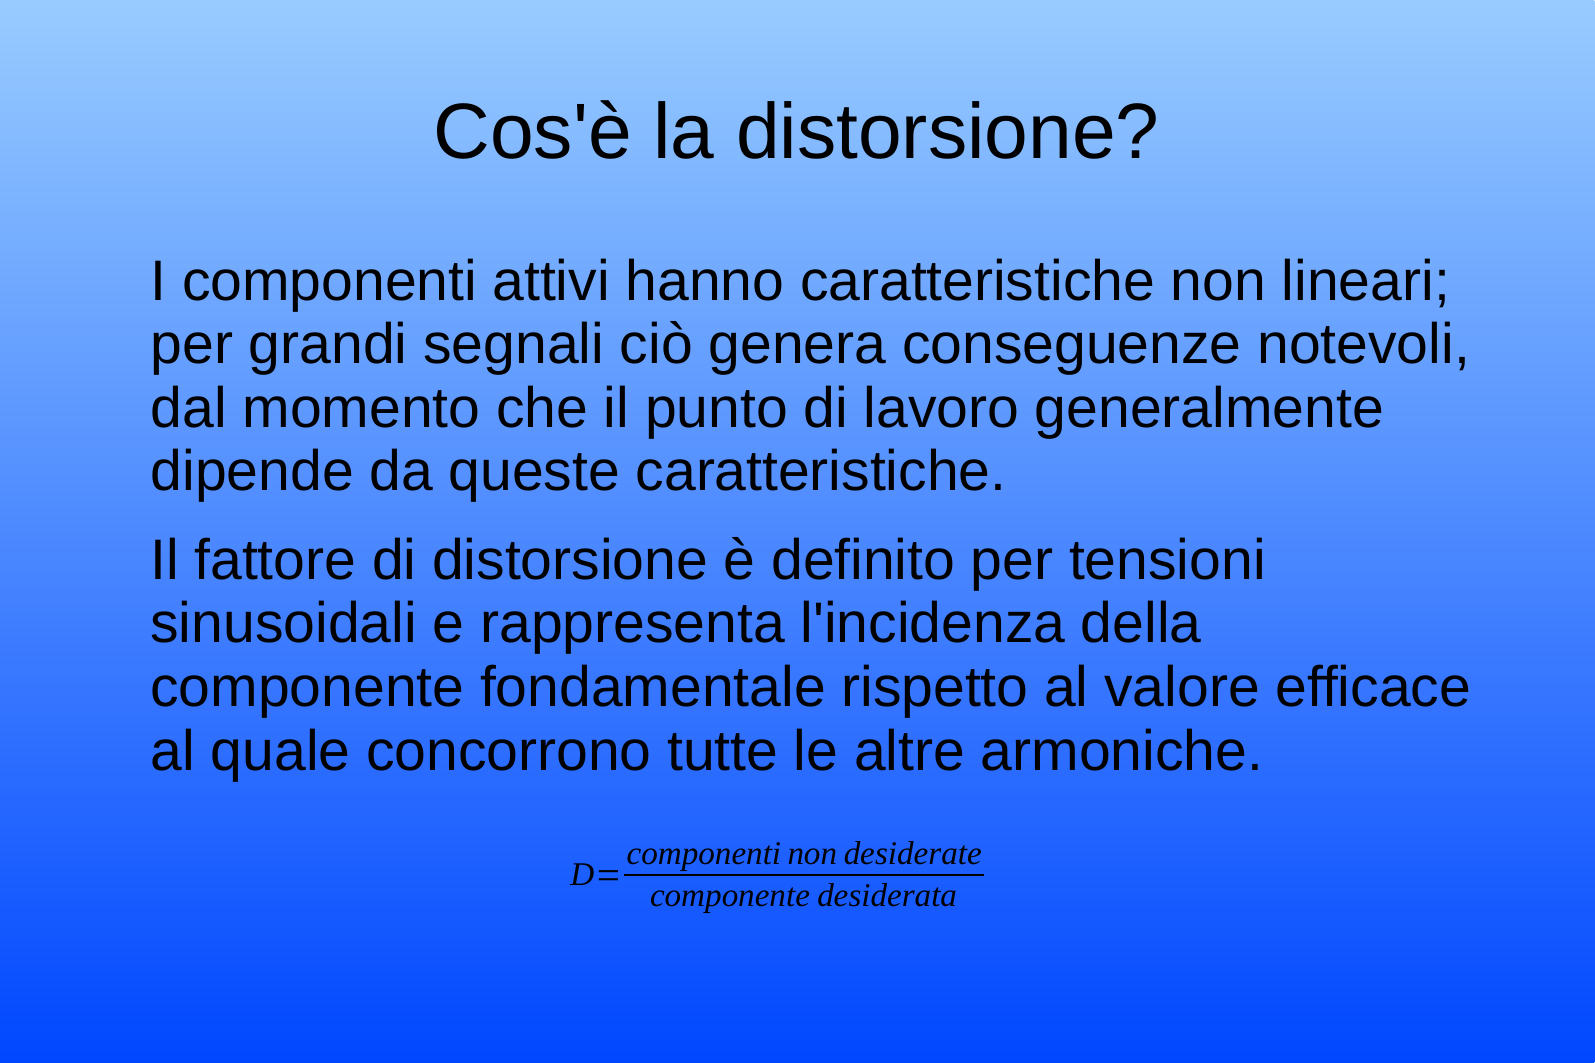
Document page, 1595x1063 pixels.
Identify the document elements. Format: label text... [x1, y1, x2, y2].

chart [561, 834, 993, 916]
list I componenti attivi hanno caratteristiche non lineari; per grandi segnali ciò genera conseguenze notevoli, dal momento che il punto di lavoro generalmente dipende da queste caratteristiche. Il fattore di distorsione è definito per tensioni sinusoidali e rappresenta l'incidenza della componente fondamentale rispetto al valore efficace al quale concorrono tutte le altre armoniche. [79, 248, 1515, 781]
title Cos'è la distorsione? [79, 42, 1515, 220]
